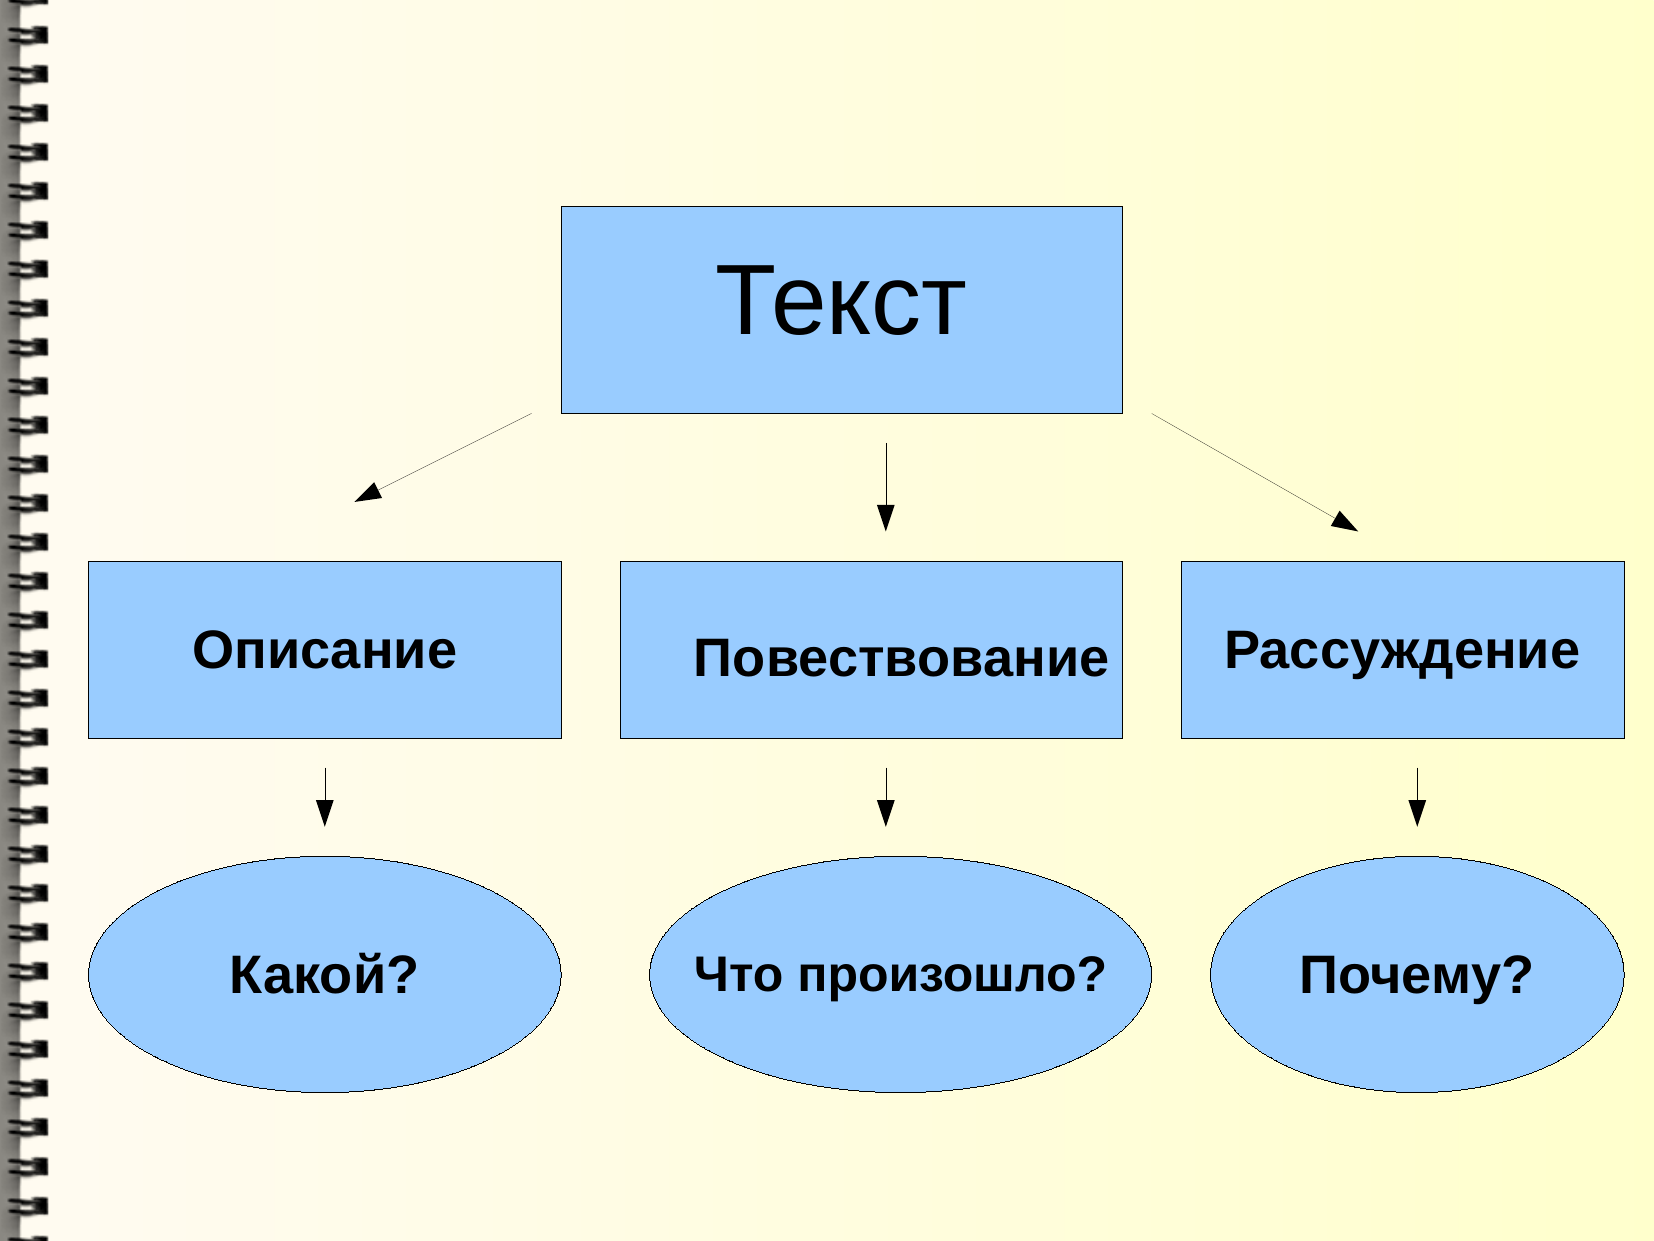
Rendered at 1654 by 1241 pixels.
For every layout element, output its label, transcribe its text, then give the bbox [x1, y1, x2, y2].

text_box Что произошло? [649, 856, 1152, 1093]
text_box Рассуждение [1181, 561, 1625, 739]
text_box [620, 561, 1123, 739]
text_box Какой? [88, 856, 562, 1093]
text_box Текст [590, 236, 1093, 363]
picture [0, 0, 1654, 1241]
text_box Почему? [1210, 856, 1625, 1093]
text_box Повествование [679, 620, 1124, 697]
text_box Описание [88, 561, 562, 739]
text_box [561, 206, 1123, 414]
